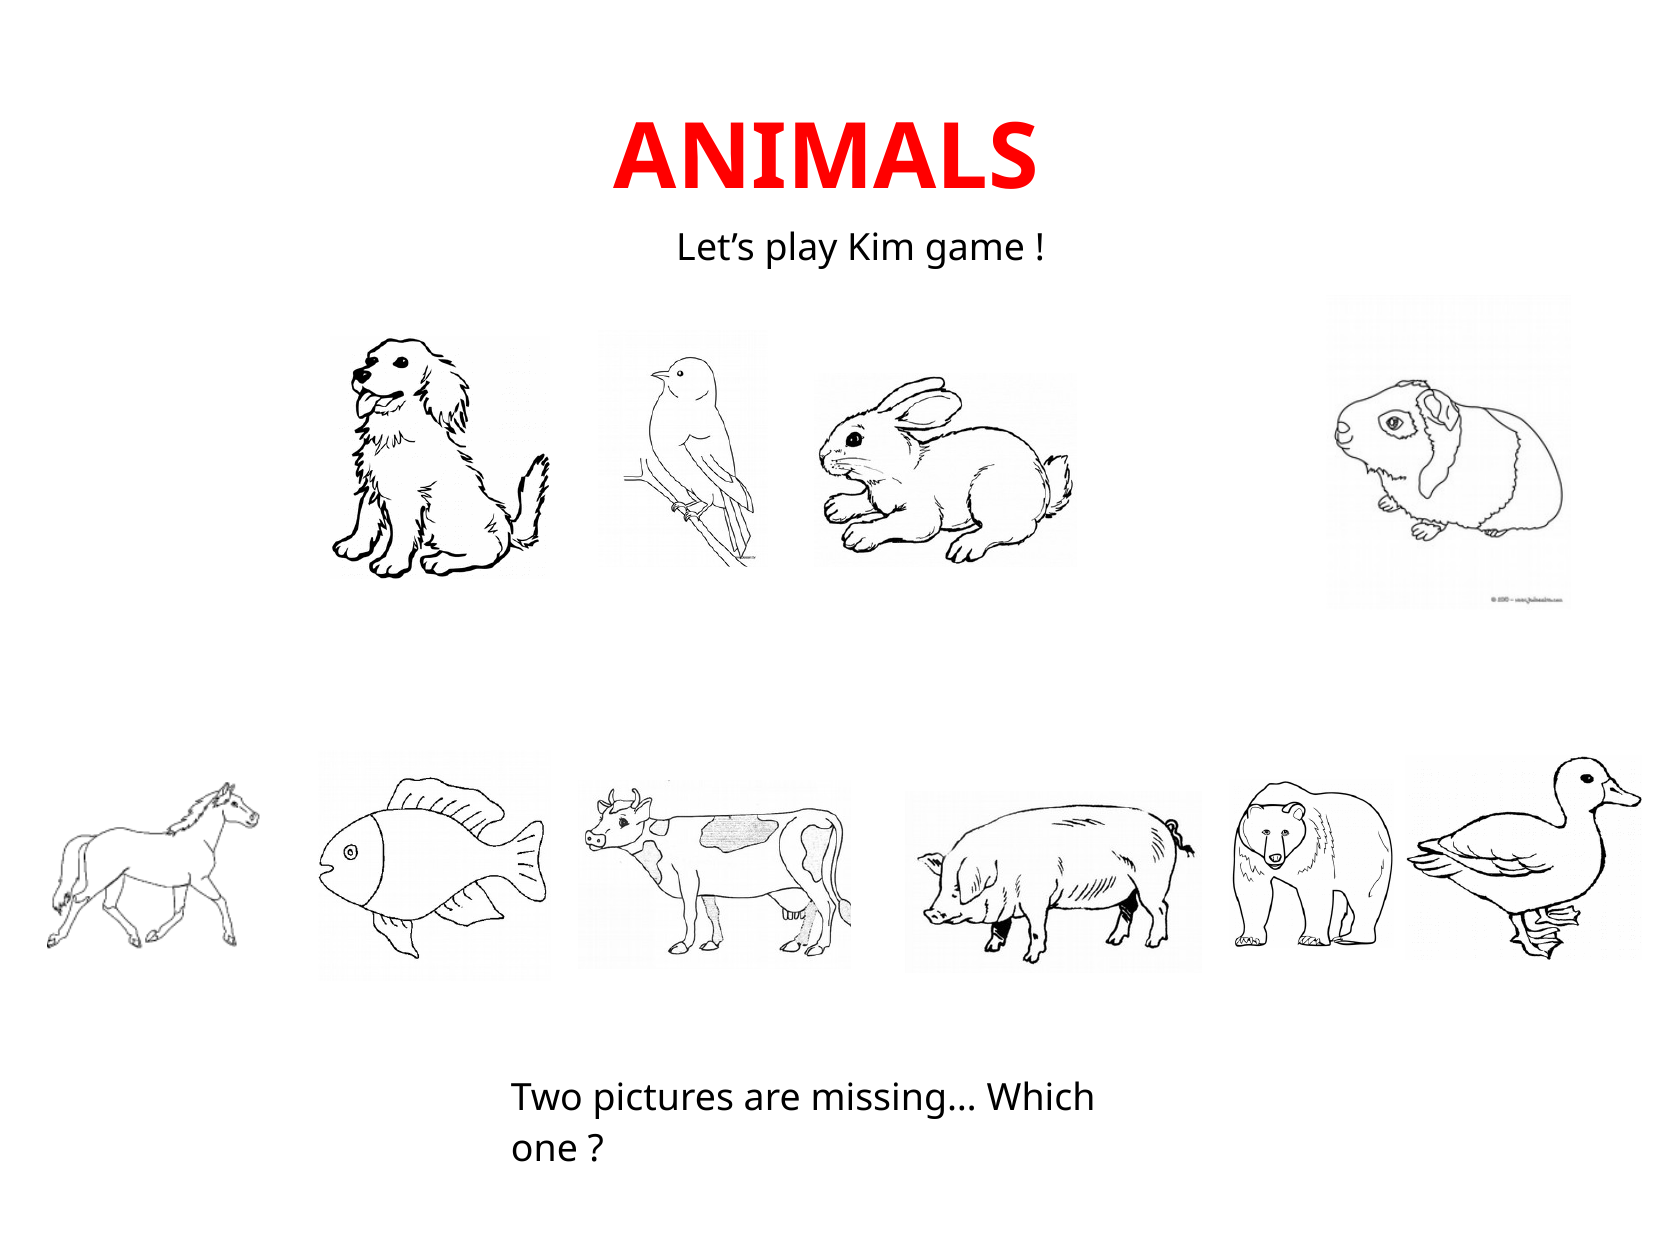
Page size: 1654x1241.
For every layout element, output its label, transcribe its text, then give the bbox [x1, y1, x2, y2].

picture [318, 750, 551, 981]
picture [330, 336, 550, 579]
picture [1405, 755, 1642, 960]
picture [814, 373, 1077, 567]
title ANIMALS [82, 49, 1571, 257]
picture [1229, 779, 1394, 948]
picture [905, 791, 1202, 973]
picture [578, 780, 851, 969]
picture [1326, 295, 1571, 610]
picture [47, 767, 261, 978]
text_box Two pictures are missing… Which one ? [496, 1062, 1205, 1171]
text_box Let’s play Kim game ! [661, 212, 1182, 274]
picture [598, 330, 768, 567]
